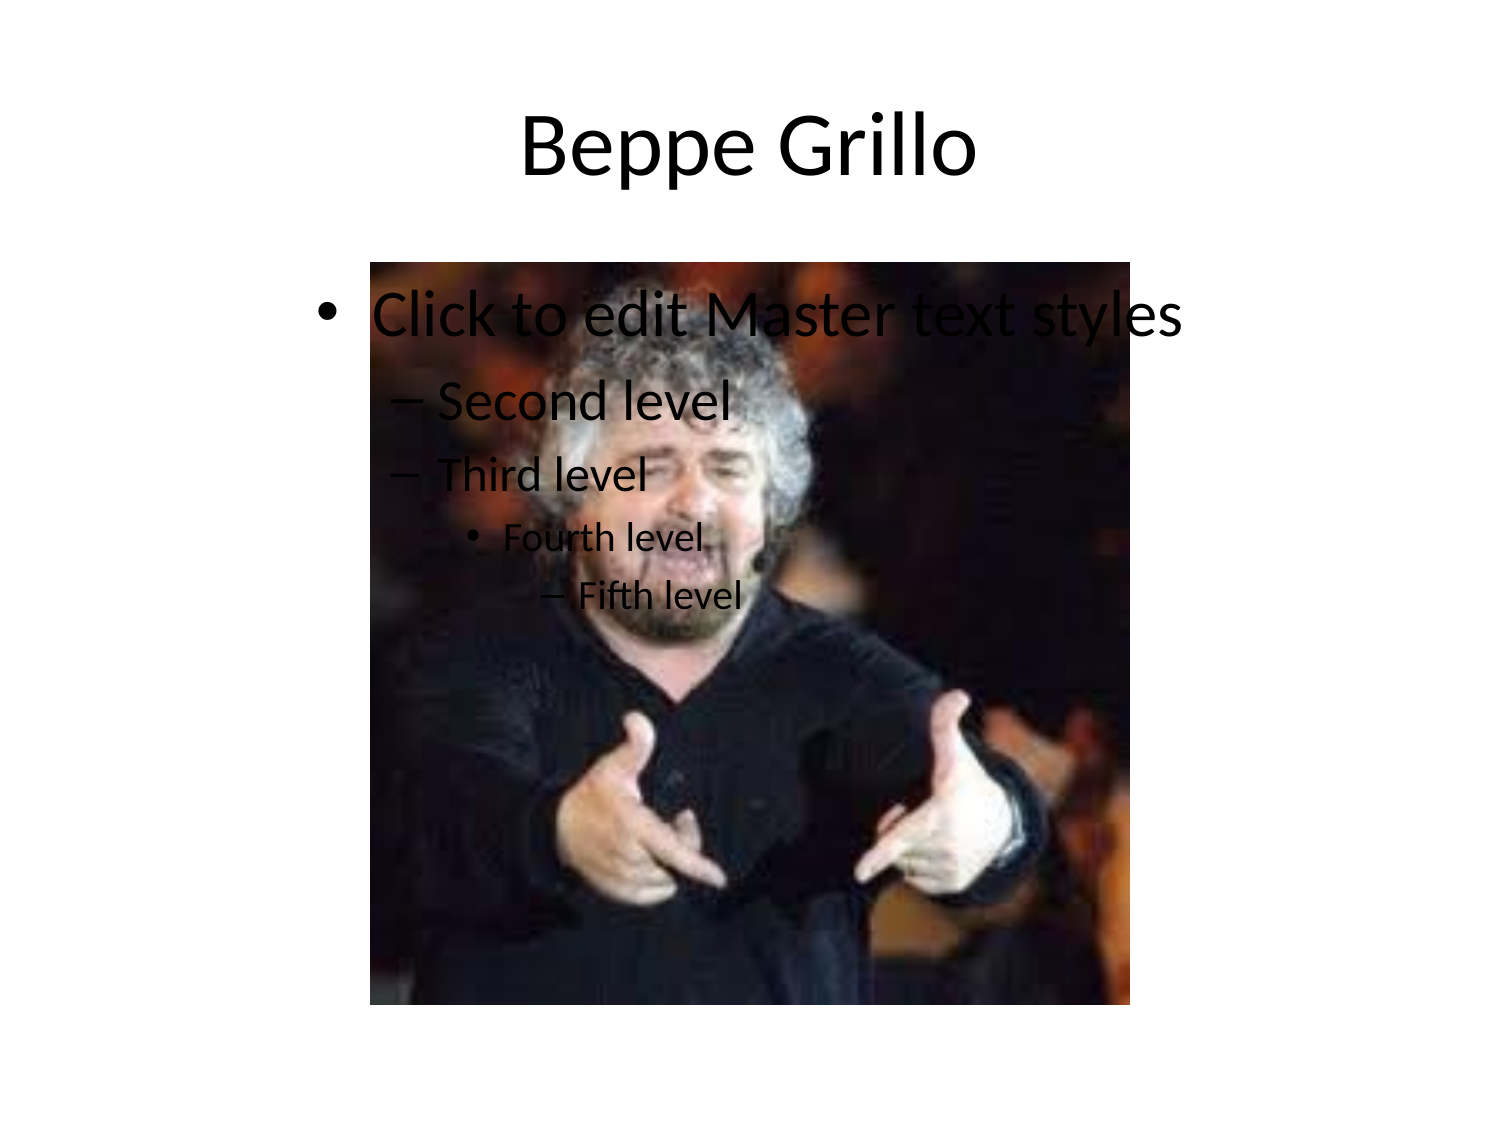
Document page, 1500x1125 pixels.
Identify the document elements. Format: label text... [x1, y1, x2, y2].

title Beppe Grillo [75, 45, 1425, 233]
picture [75, 262, 1425, 1005]
